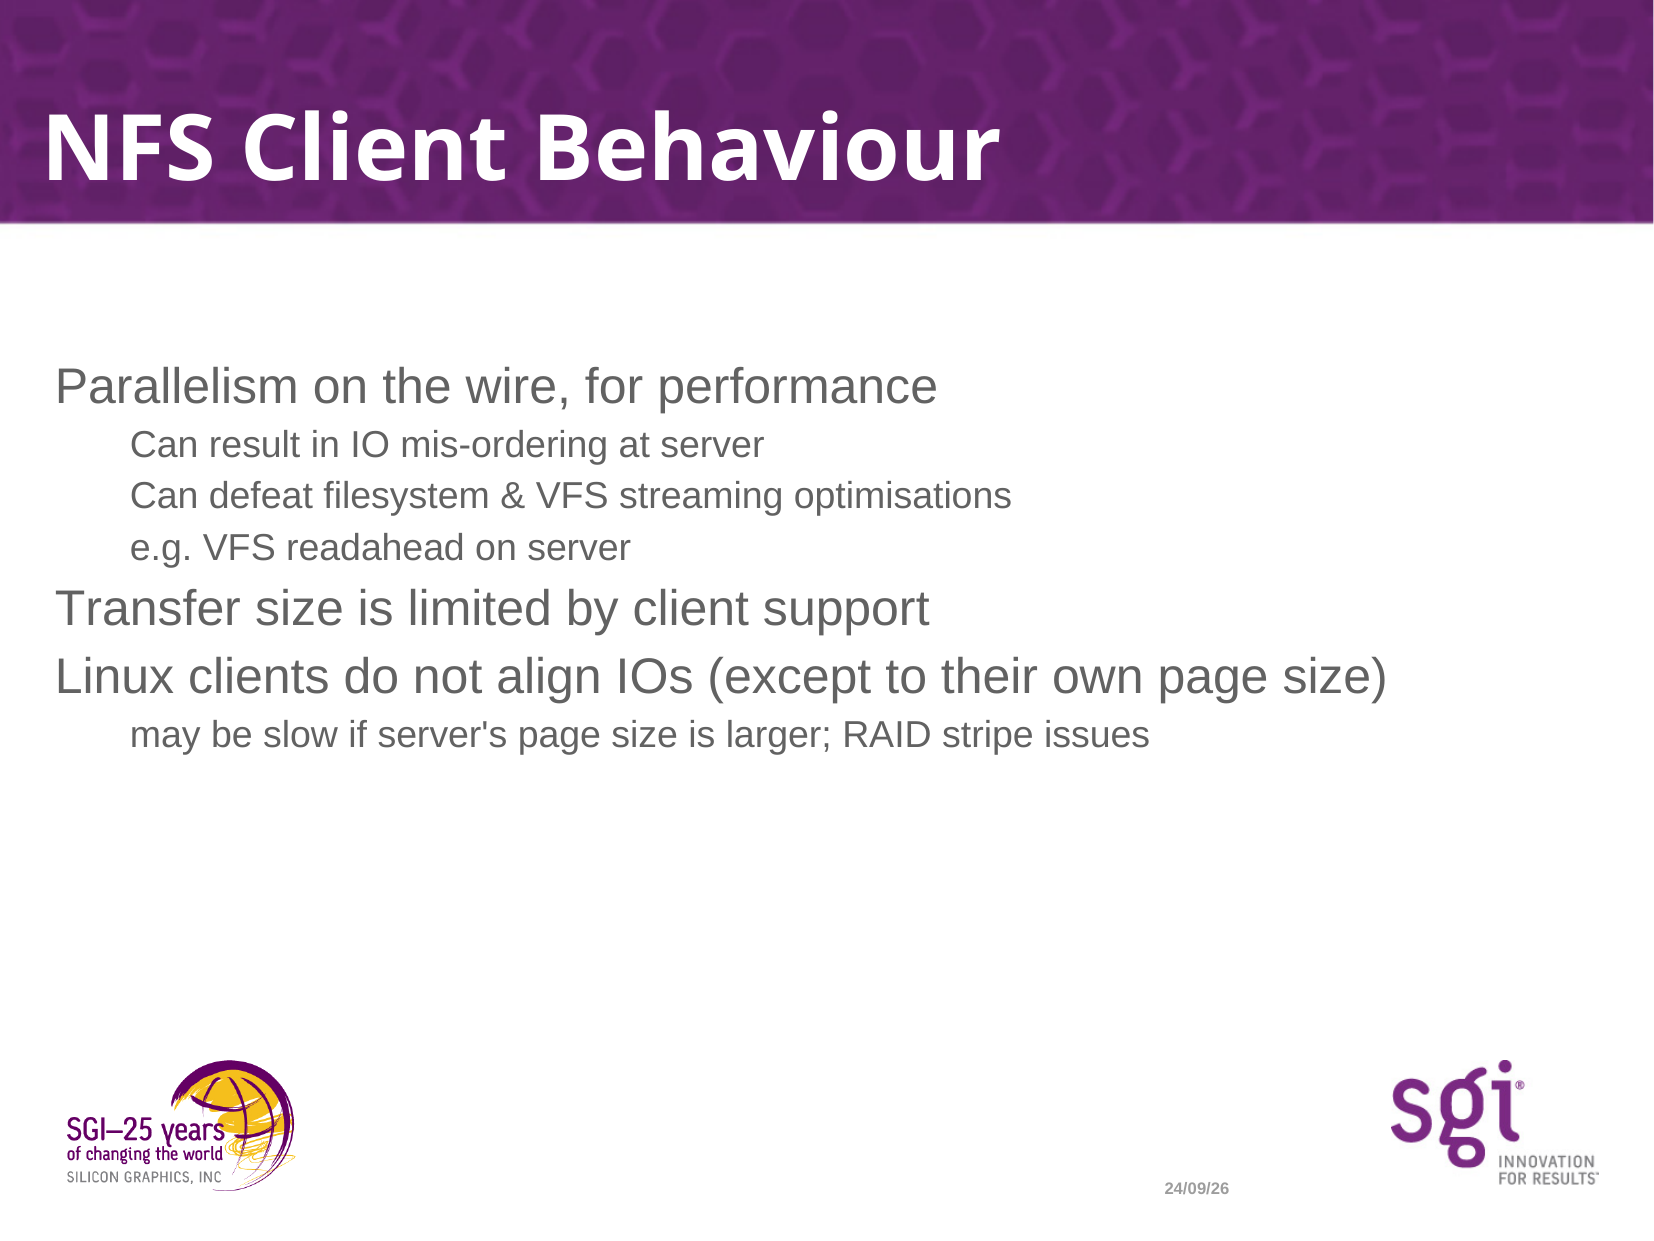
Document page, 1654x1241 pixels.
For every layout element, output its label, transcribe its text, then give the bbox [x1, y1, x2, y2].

picture [0, 0, 1654, 1194]
title NFS Client Behaviour [41, 48, 1447, 241]
list Parallelism on the wire, for performance Can result in IO mis-ordering at server Can defeat filesystem & VFS streaming optimisations e.g. VFS readahead on server Transfer size is limited by client support Linux clients do not align IOs (except to their own page size) may be slow if server's page size is larger; RAID stripe issues [55, 358, 1461, 937]
